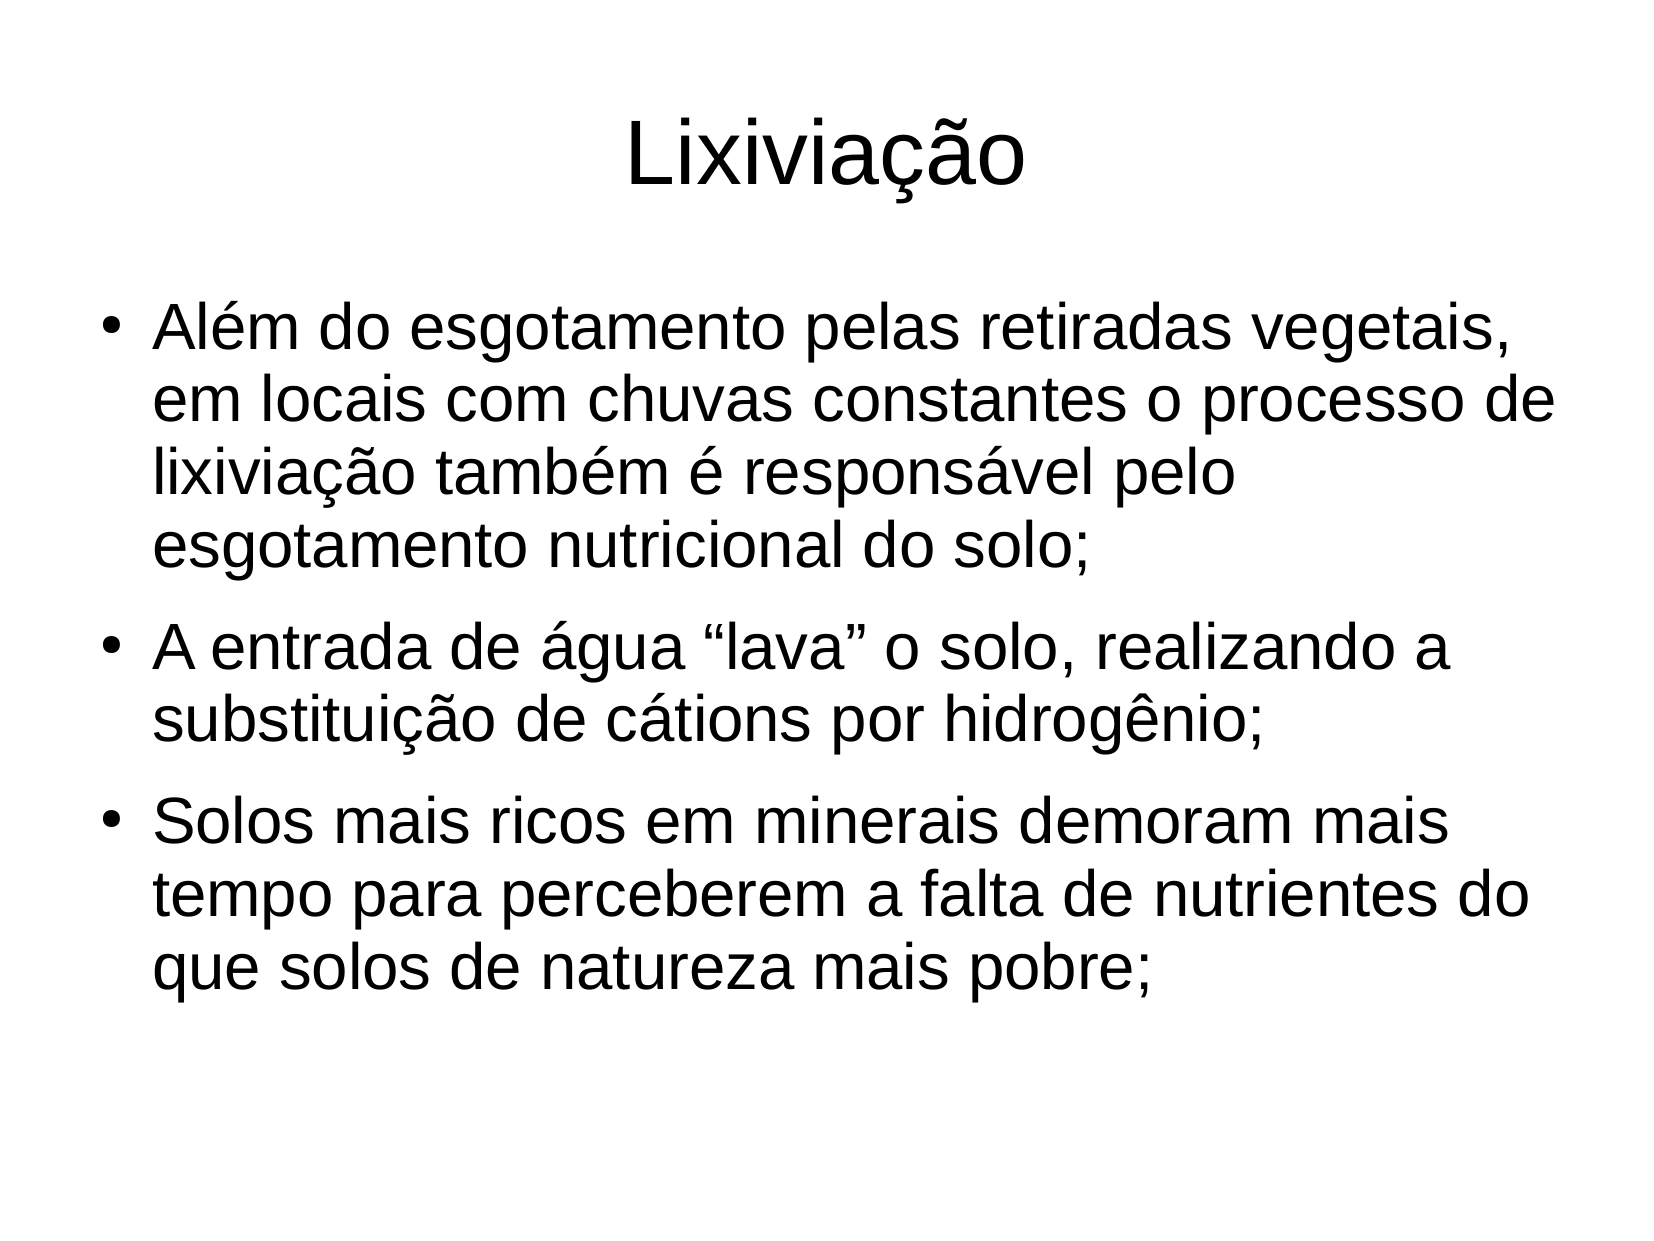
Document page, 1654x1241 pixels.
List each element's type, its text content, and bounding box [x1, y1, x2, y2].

list Além do esgotamento pelas retiradas vegetais, em locais com chuvas constantes o processo de lixiviação também é responsável pelo esgotamento nutricional do solo; A entrada de água “lava” o solo, realizando a substituição de cátions por hidrogênio; Solos mais ricos em minerais demoram mais tempo para perceberem a falta de nutrientes do que solos de natureza mais pobre; [82, 290, 1571, 1010]
title Lixiviação [82, 49, 1571, 257]
